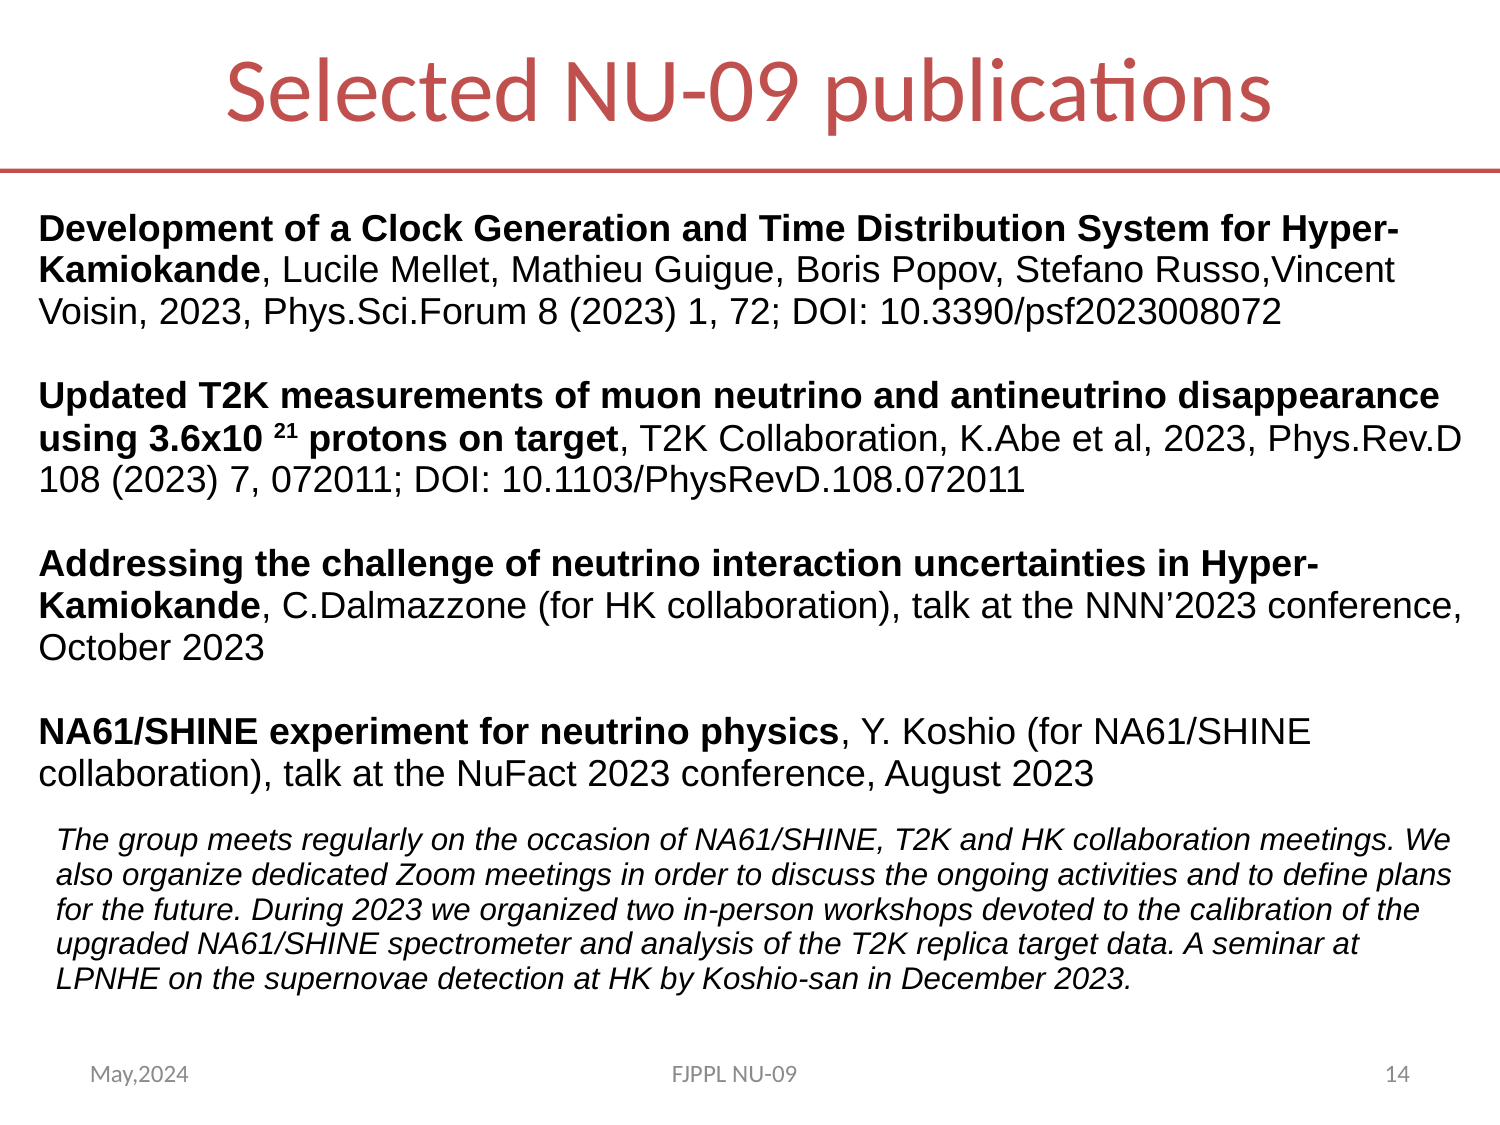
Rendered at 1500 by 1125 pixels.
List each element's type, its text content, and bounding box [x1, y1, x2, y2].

text_box The group meets regularly on the occasion of NA61/SHINE, T2K and HK collaboration meetings. We also organize dedicated Zoom meetings in order to discuss the ongoing activities and to define plans for the future. During 2023 we organized two in-person workshops devoted to the calibration of the upgraded NA61/SHINE spectrometer and analysis of the T2K replica target data. A seminar at LPNHE on the supernovae detection at HK by Koshio-san in December 2023. [40, 814, 1477, 1028]
text_box Development of a Clock Generation and Time Distribution System for Hyper-Kamiokande, Lucile Mellet, Mathieu Guigue, Boris Popov, Stefano Russo,Vincent Voisin, 2023, Phys.Sci.Forum 8 (2023) 1, 72; DOI: 10.3390/psf2023008072 Updated T2K measurements of muon neutrino and antineutrino disappearance using 3.6x10 21 protons on target, T2K Collaboration, K.Abe et al, 2023, Phys.Rev.D 108 (2023) 7, 072011; DOI: 10.1103/PhysRevD.108.072011 Addressing the challenge of neutrino interaction uncertainties in Hyper-Kamiokande, C.Dalmazzone (for HK collaboration), talk at the NNN’2023 conference, October 2023 NA61/SHINE experiment for neutrino physics, Y. Koshio (for NA61/SHINE collaboration), talk at the NuFact 2023 conference, August 2023 [23, 199, 1500, 1125]
text_box Selected NU-09 publications [75, 29, 1425, 141]
